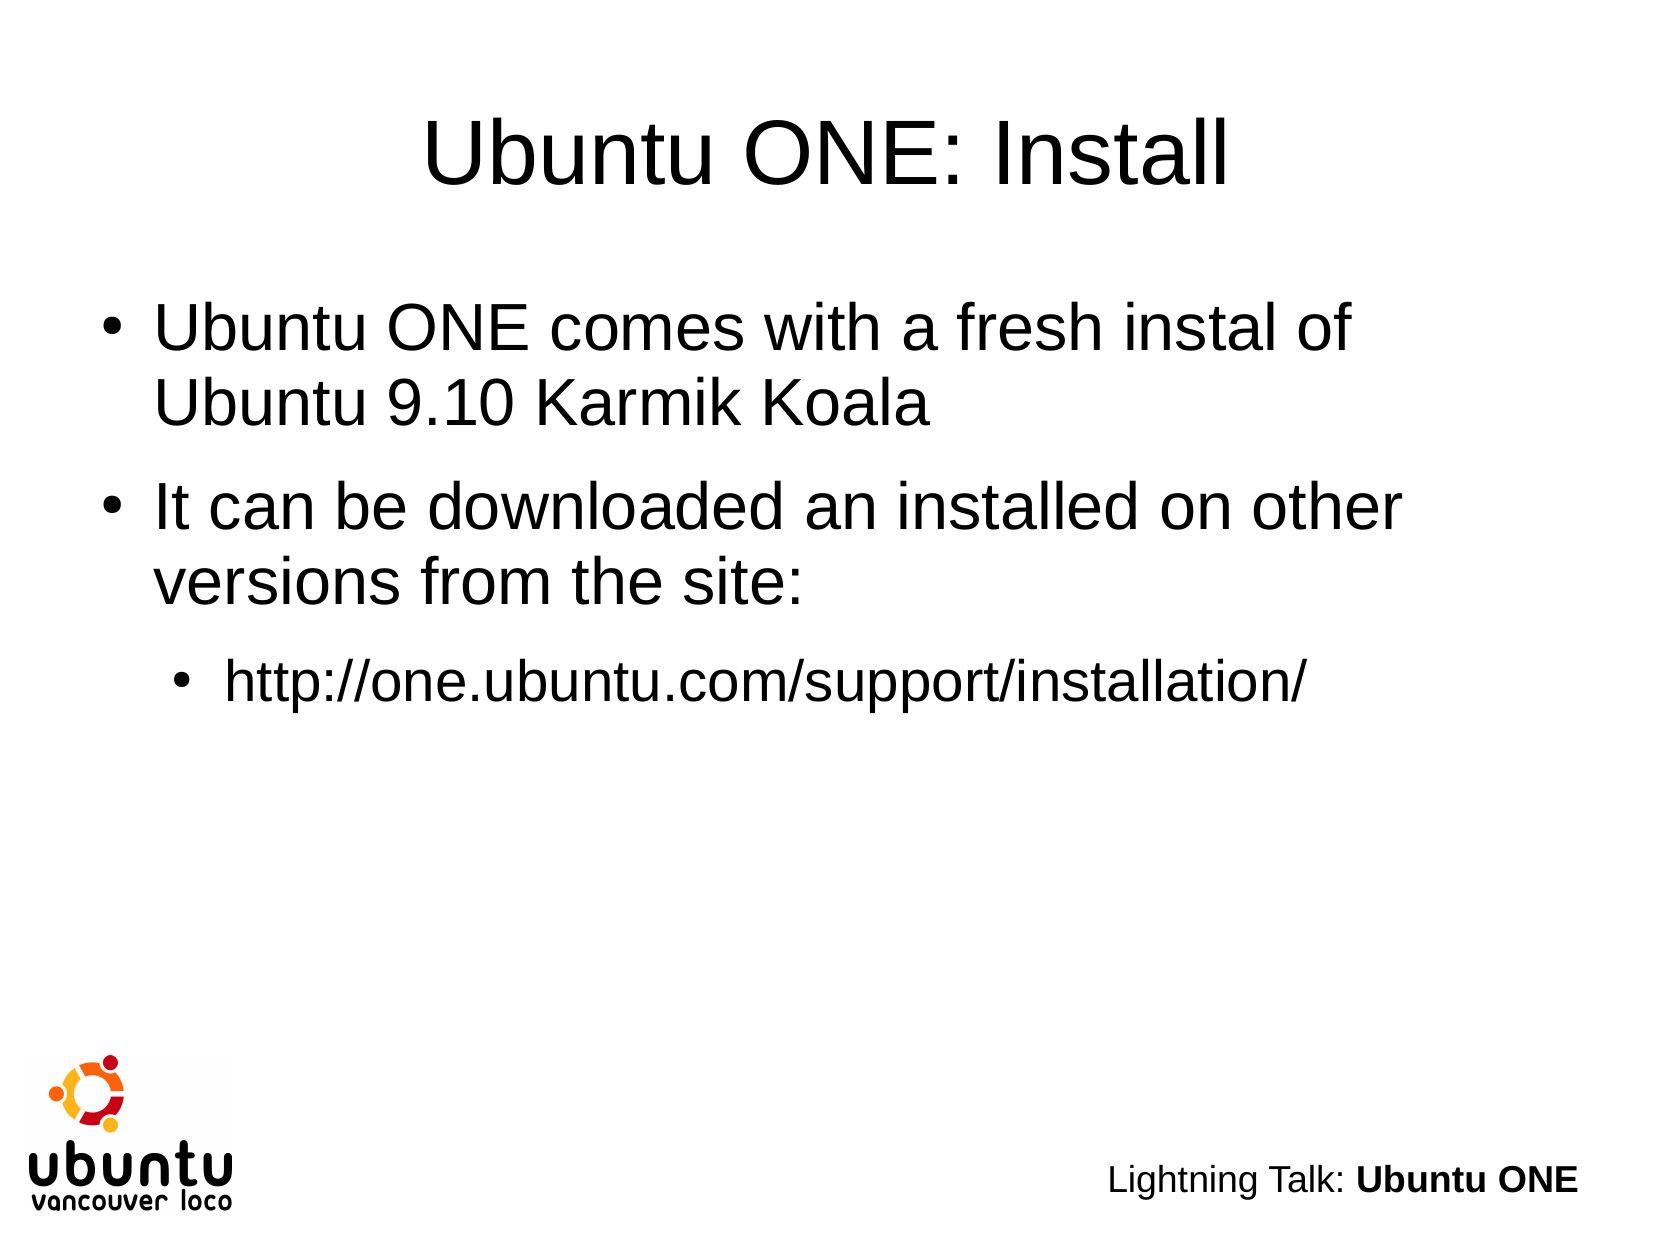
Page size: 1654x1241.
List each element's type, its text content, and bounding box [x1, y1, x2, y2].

title Ubuntu ONE: Install [82, 56, 1571, 250]
list Ubuntu ONE comes with a fresh instal of Ubuntu 9.10 Karmik Koala It can be downloaded an installed on other versions from the site: http://one.ubuntu.com/support/installation/ [82, 290, 1571, 1109]
picture [29, 1055, 232, 1211]
